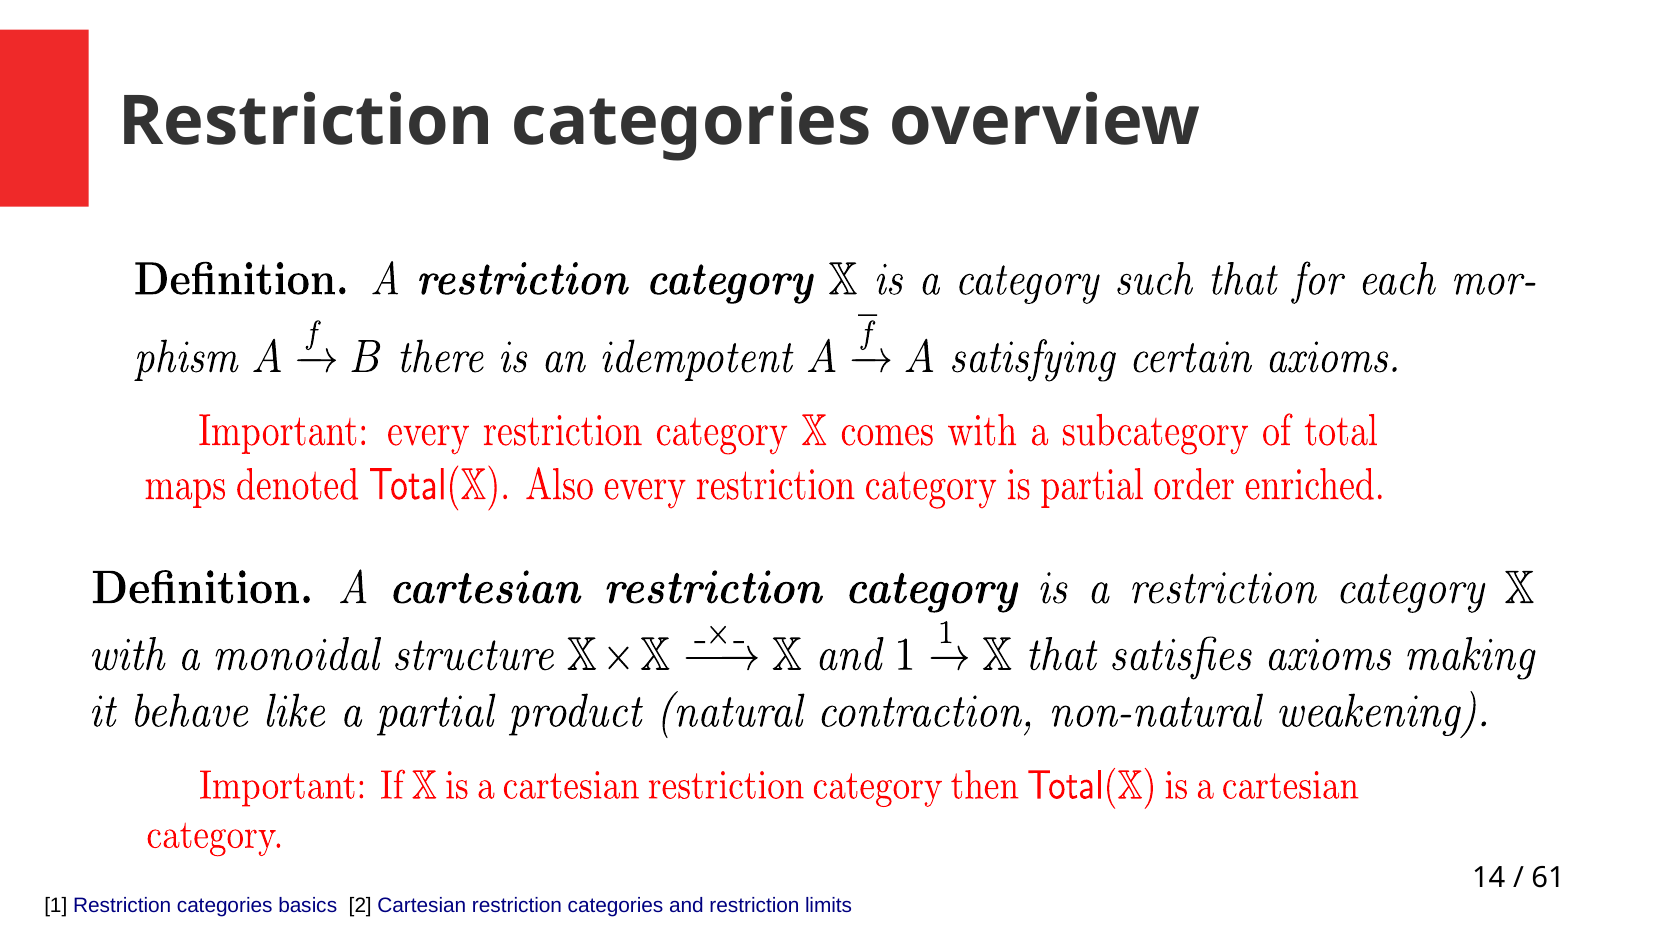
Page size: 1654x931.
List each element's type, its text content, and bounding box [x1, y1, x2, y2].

title Restriction categories overview [118, 29, 1595, 207]
text_box [147, 767, 1359, 857]
text_box [145, 413, 1382, 511]
text_box [134, 260, 1536, 382]
text_box [90, 569, 1536, 739]
text_box [1] Restriction categories basics [2] Cartesian restriction categories and restriction limits [29, 885, 886, 924]
